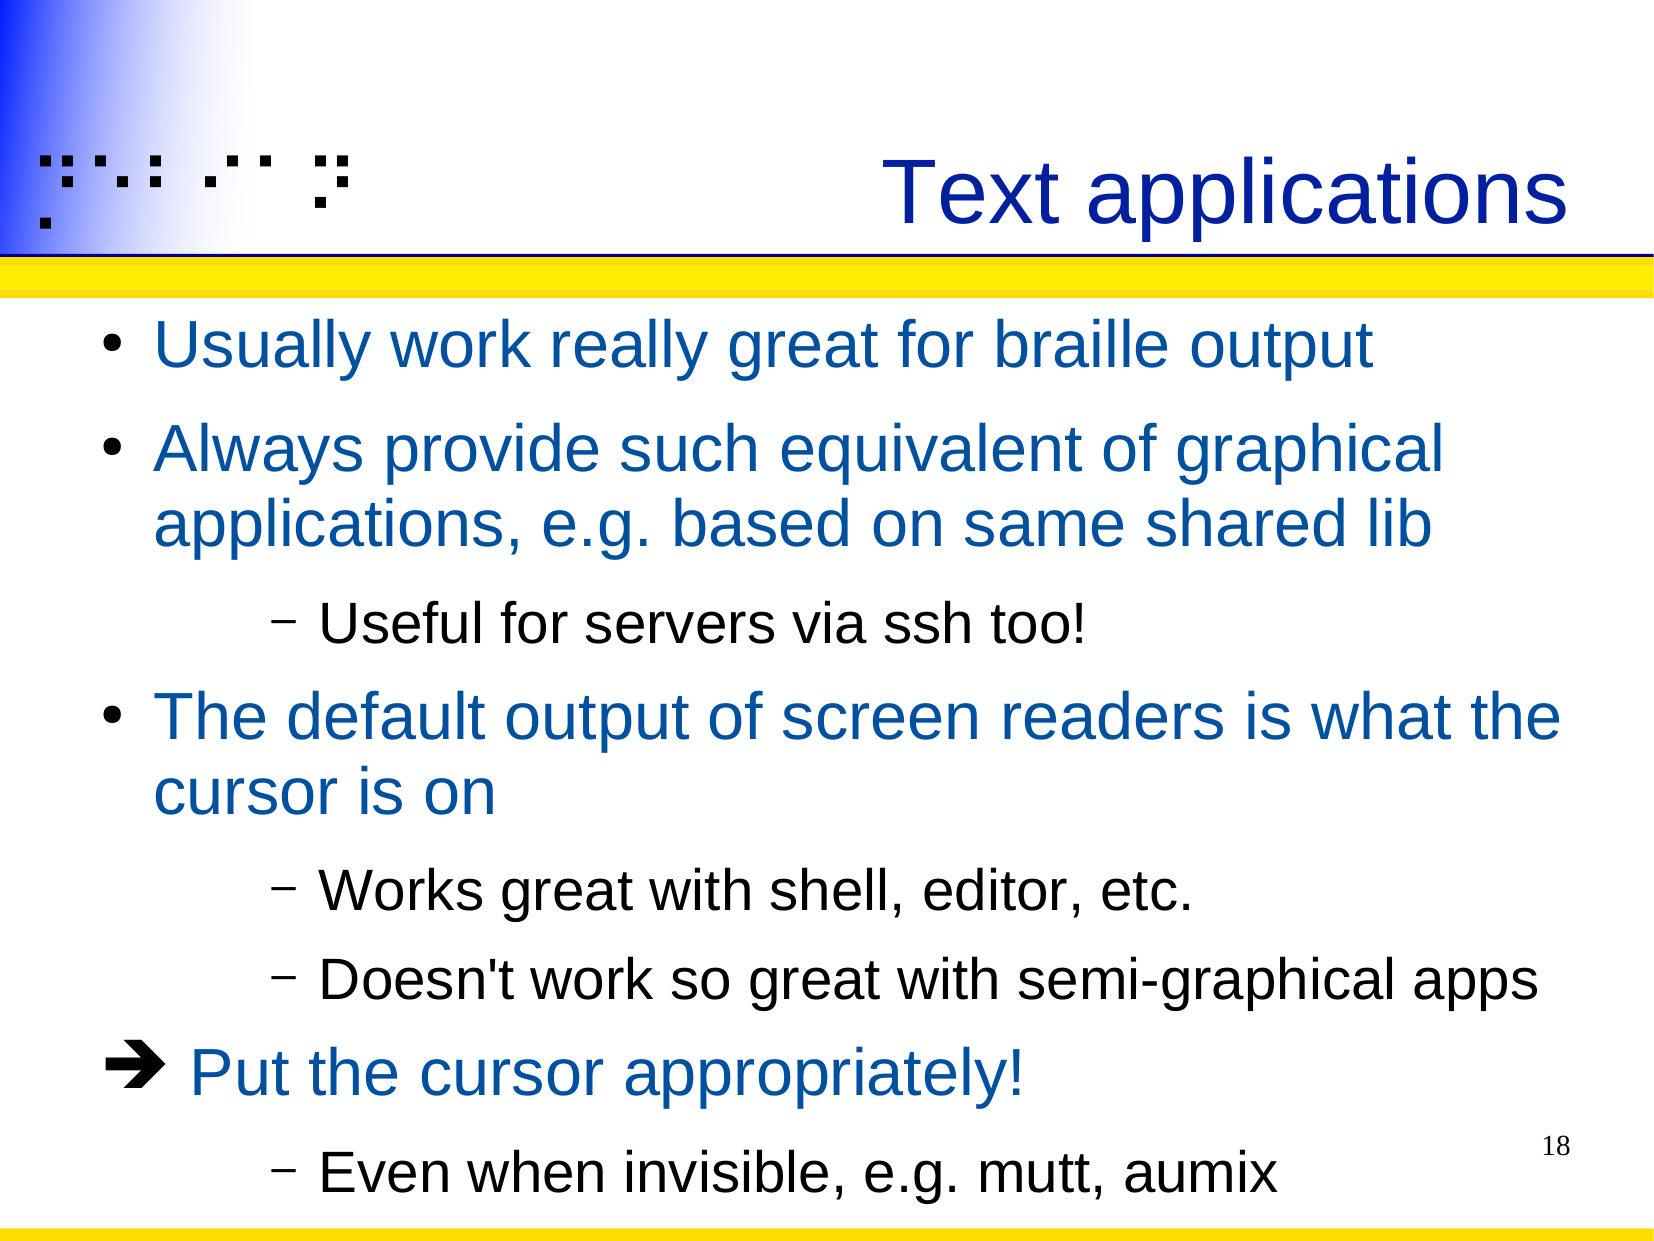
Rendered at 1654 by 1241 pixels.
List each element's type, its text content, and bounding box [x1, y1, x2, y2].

list Usually work really great for braille output Always provide such equivalent of graphical applications, e.g. based on same shared lib Useful for servers via ssh too! The default output of screen readers is what the cursor is on Works great with shell, editor, etc. Doesn't work so great with semi-graphical apps Put the cursor appropriately! Even when invisible, e.g. mutt, aumix [82, 307, 1571, 1241]
title Text applications [372, 126, 1571, 257]
